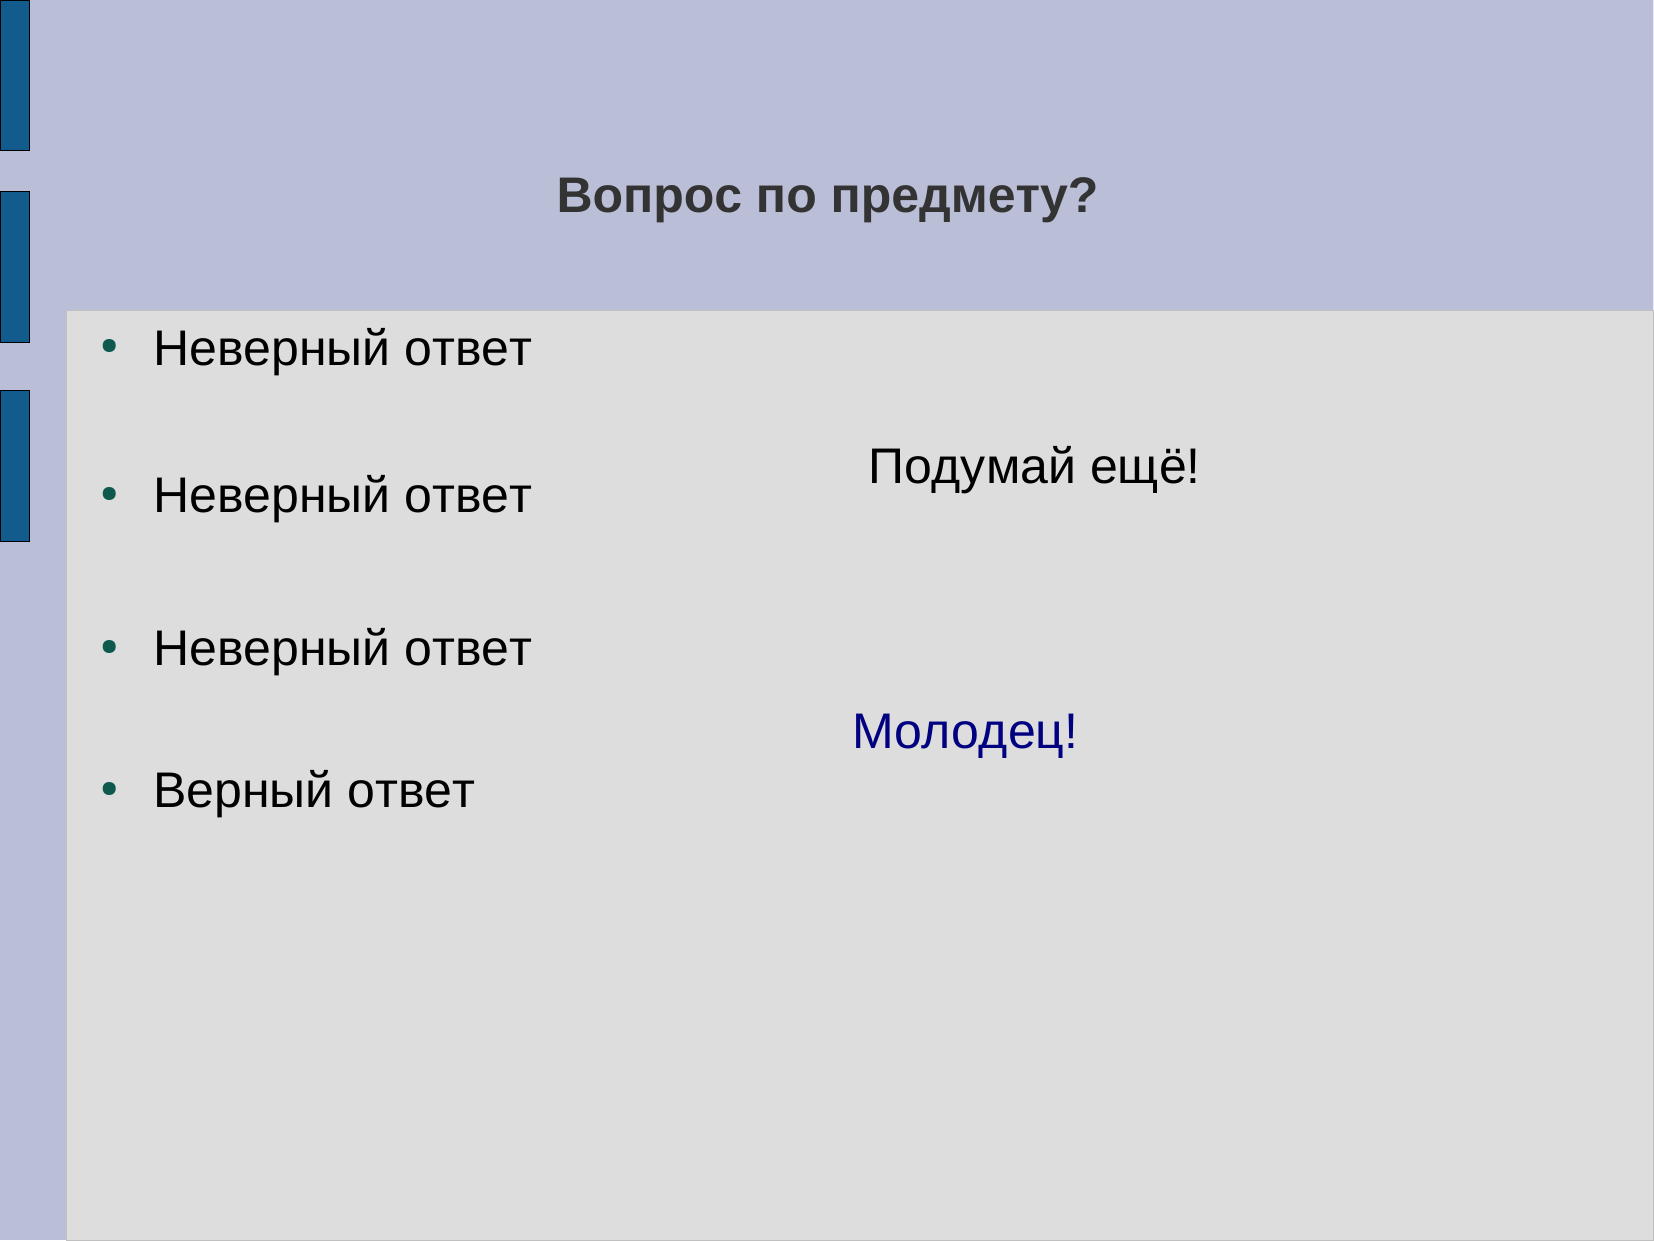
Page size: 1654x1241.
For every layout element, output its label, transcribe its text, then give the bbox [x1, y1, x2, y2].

list Неверный ответ [82, 467, 709, 562]
list Подумай ещё! [797, 437, 1424, 532]
list Верный ответ [82, 762, 709, 857]
list Неверный ответ [82, 620, 709, 714]
title Вопрос по предмету? [121, 91, 1534, 299]
list Неверный ответ [82, 319, 709, 414]
list Молодец! [767, 703, 1394, 798]
